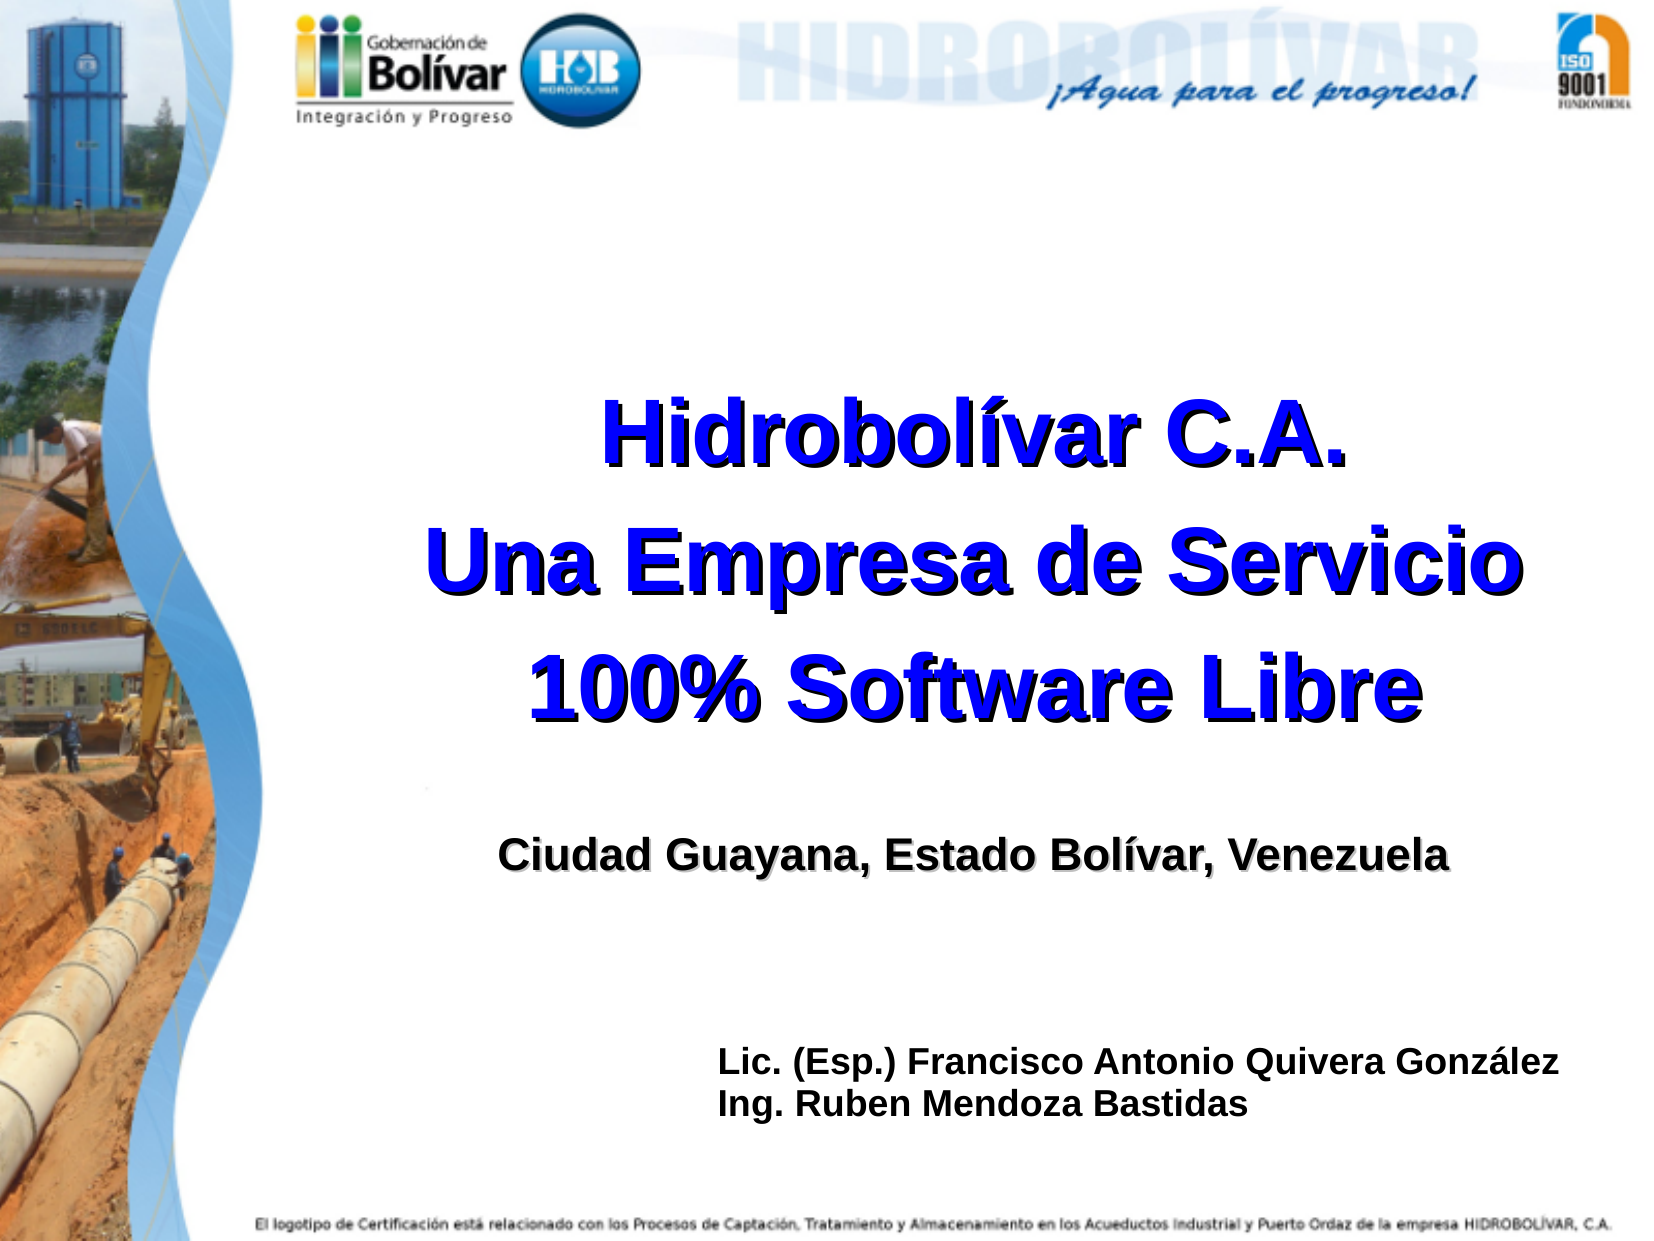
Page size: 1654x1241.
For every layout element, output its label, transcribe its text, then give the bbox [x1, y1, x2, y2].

text_box Lic. (Esp.) Francisco Antonio Quivera González Ing. Ruben Mendoza Bastidas [702, 1033, 1576, 1152]
text_box Ciudad Guayana, Estado Bolívar, Venezuela [482, 821, 1465, 888]
text_box Hidrobolívar C.A. Una Empresa de Servicio 100% Software Libre [324, 373, 1625, 746]
picture [0, 0, 1654, 1241]
